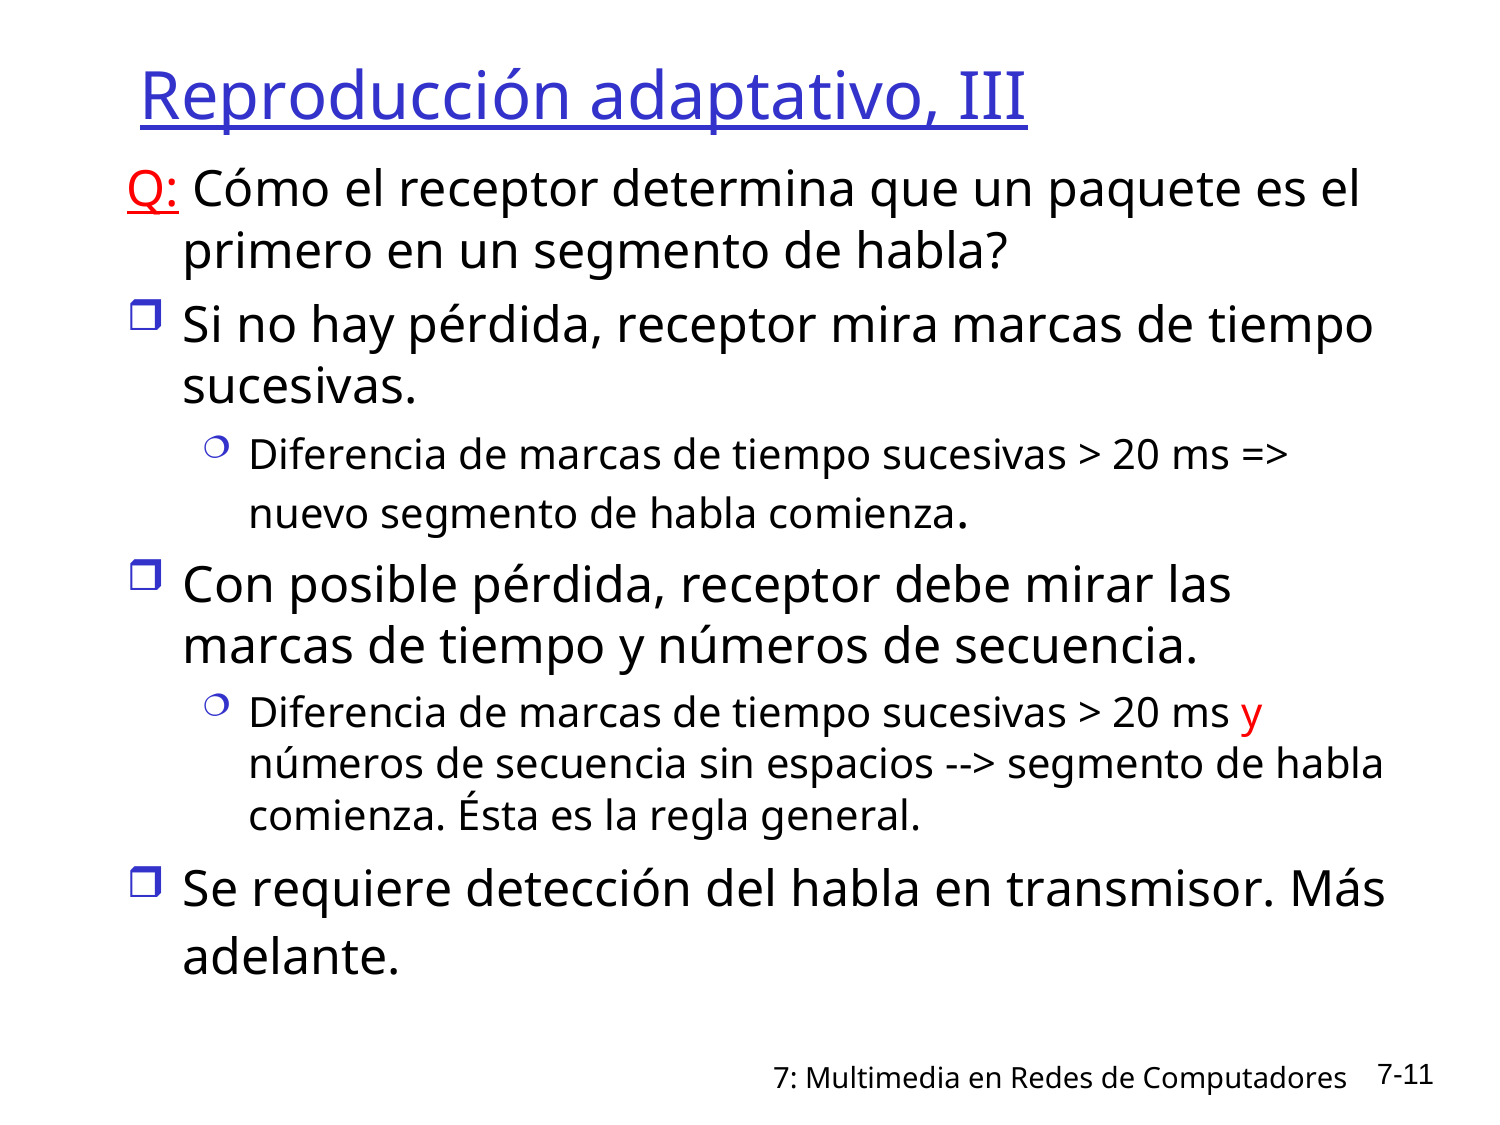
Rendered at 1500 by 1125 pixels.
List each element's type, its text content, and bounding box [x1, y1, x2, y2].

list Q: Cómo el receptor determina que un paquete es el primero en un segmento de habla? Si no hay pérdida, receptor mira marcas de tiempo sucesivas. Diferencia de marcas de tiempo sucesivas > 20 ms => nuevo segmento de habla comienza. Con posible pérdida, receptor debe mirar las marcas de tiempo y números de secuencia. Diferencia de marcas de tiempo sucesivas > 20 ms y números de secuencia sin espacios --> segmento de habla comienza. Ésta es la regla general. Se requiere detección del habla en transmisor. Más adelante. [112, 149, 1426, 963]
title Reproducción adaptativo, III [125, 0, 1401, 149]
